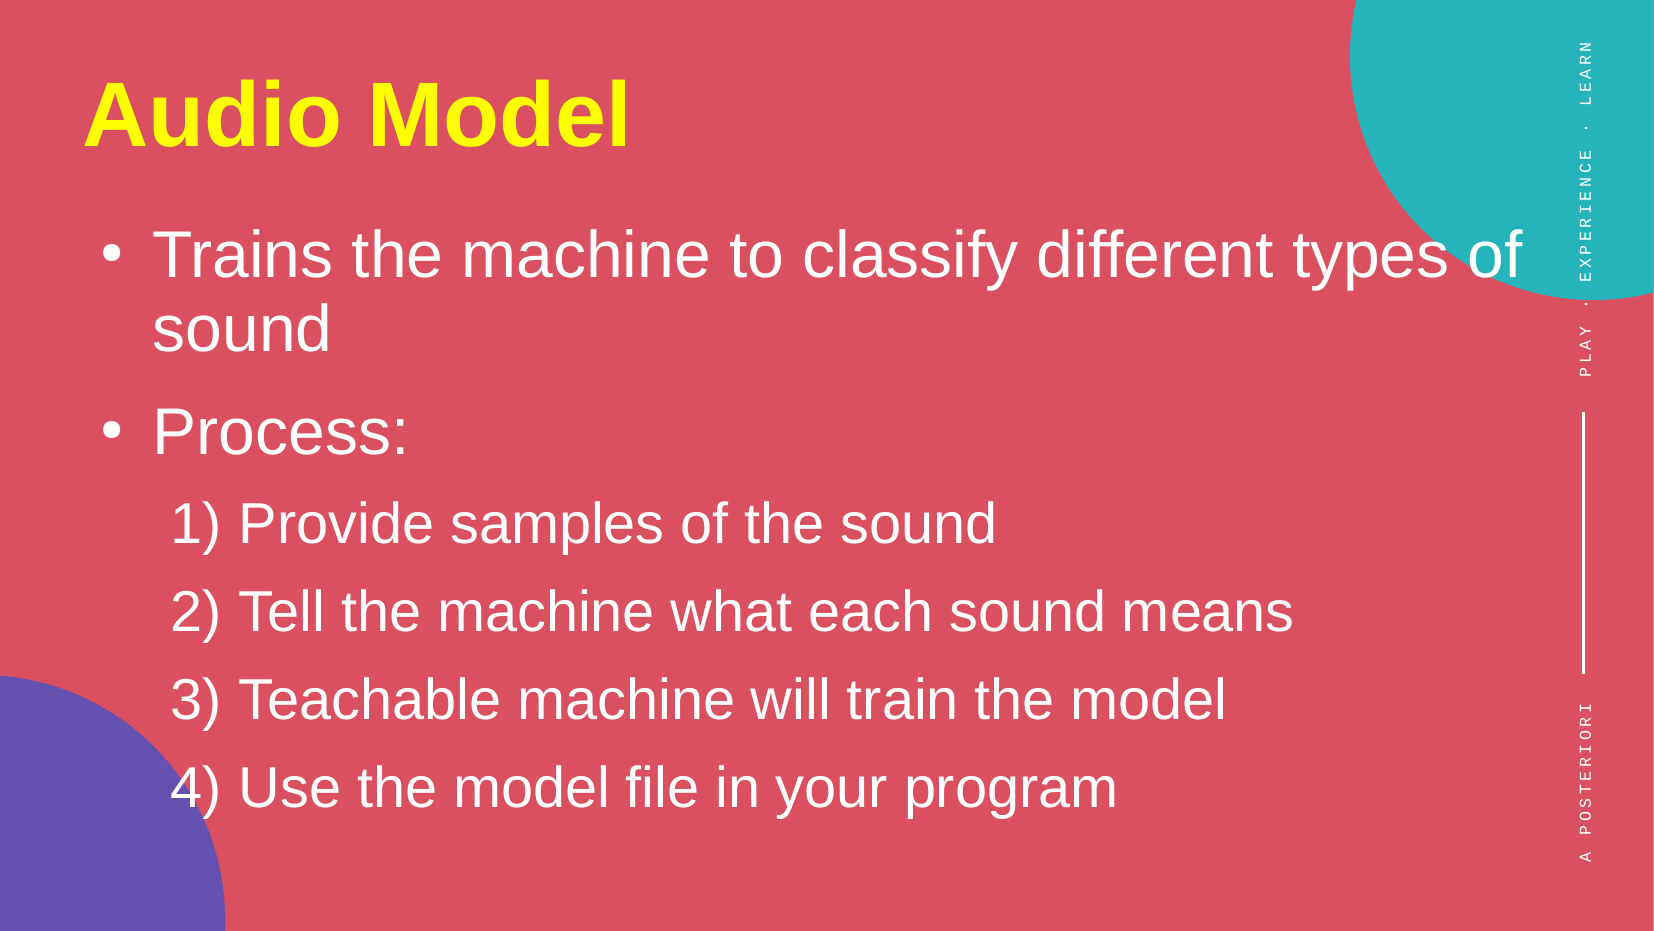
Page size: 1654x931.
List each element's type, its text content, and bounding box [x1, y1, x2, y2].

list Trains the machine to classify different types of sound Process: Provide samples of the sound Tell the machine what each sound means Teachable machine will train the model Use the model file in your program [82, 217, 1571, 826]
title Audio Model [82, 37, 1351, 193]
